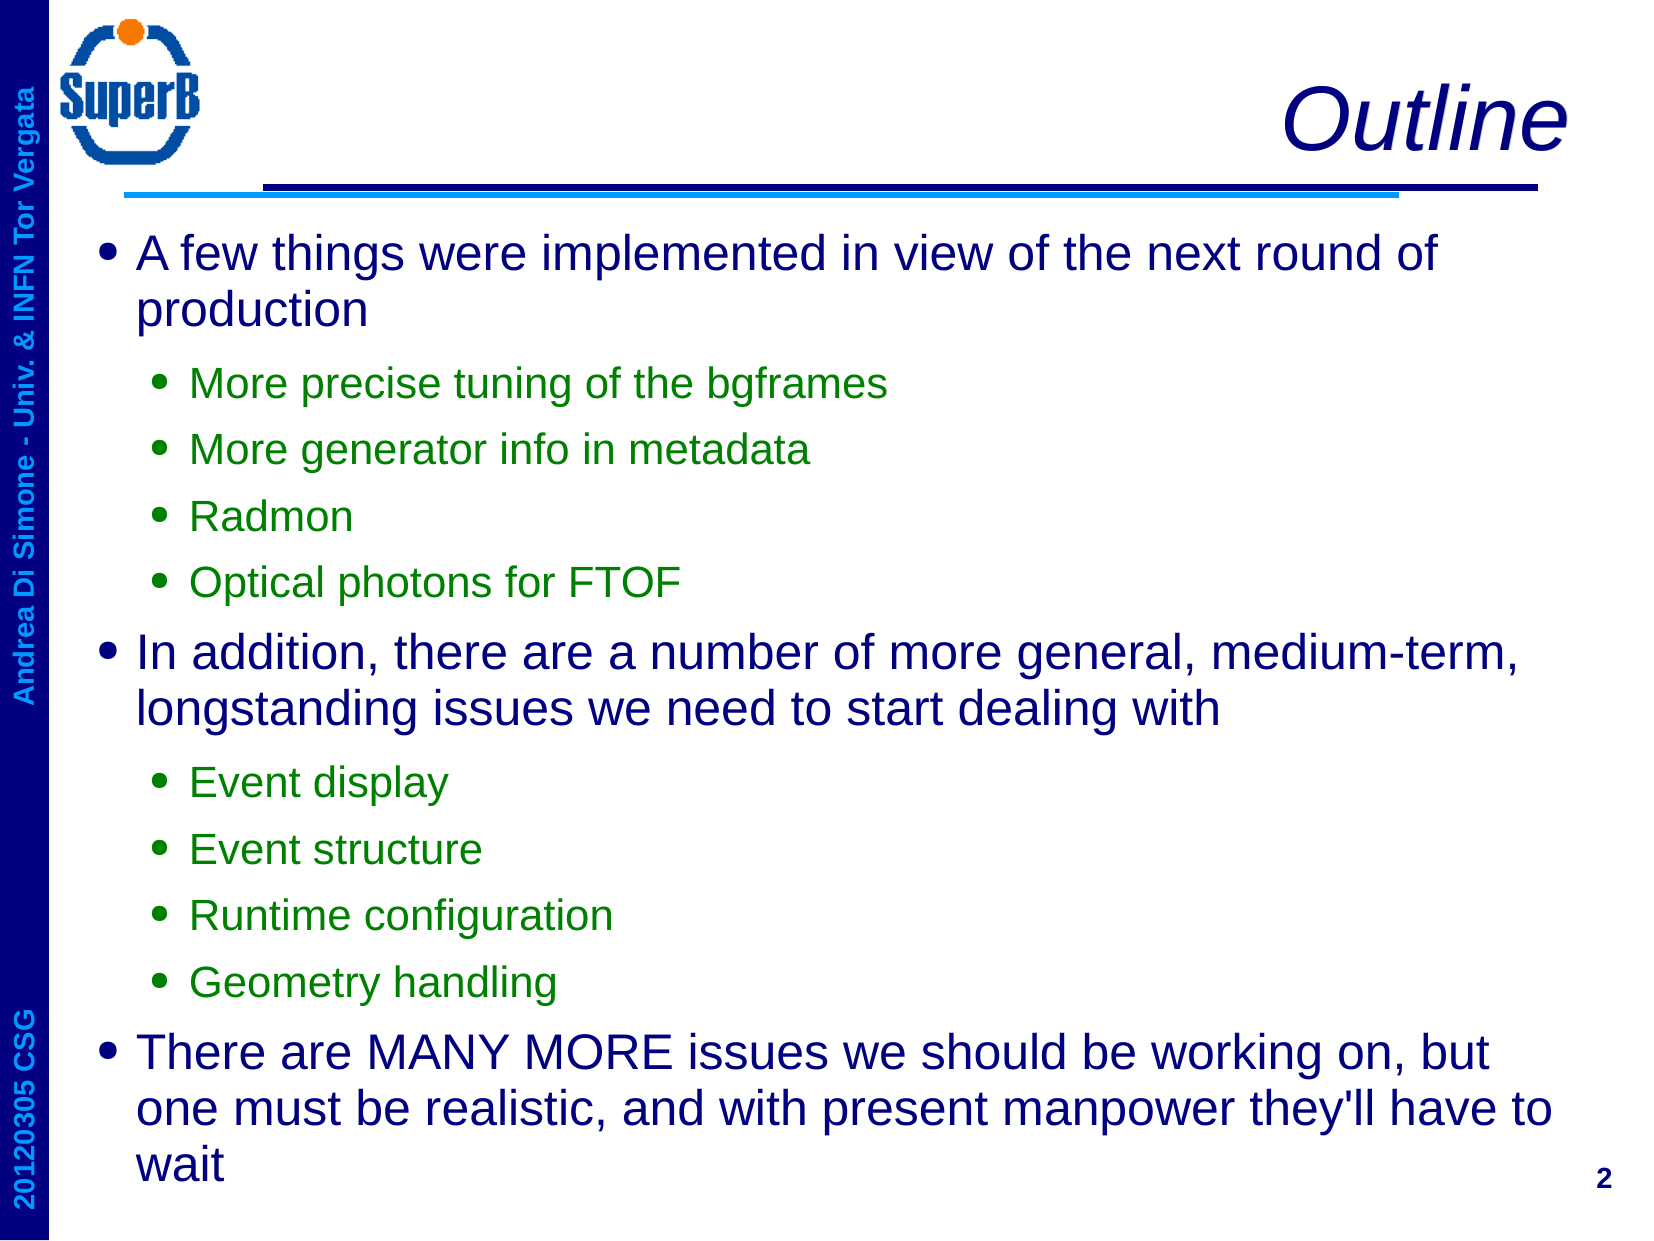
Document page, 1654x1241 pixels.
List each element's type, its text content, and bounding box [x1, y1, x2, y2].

list A few things were implemented in view of the next round of production More precise tuning of the bgframes More generator info in metadata Radmon Optical photons for FTOF In addition, there are a number of more general, medium-term, longstanding issues we need to start dealing with Event display Event structure Runtime configuration Geometry handling There are MANY MORE issues we should be working on, but one must be realistic, and with present manpower they'll have to wait [82, 225, 1571, 1201]
title Outline [82, 49, 1571, 188]
picture [51, 16, 208, 170]
